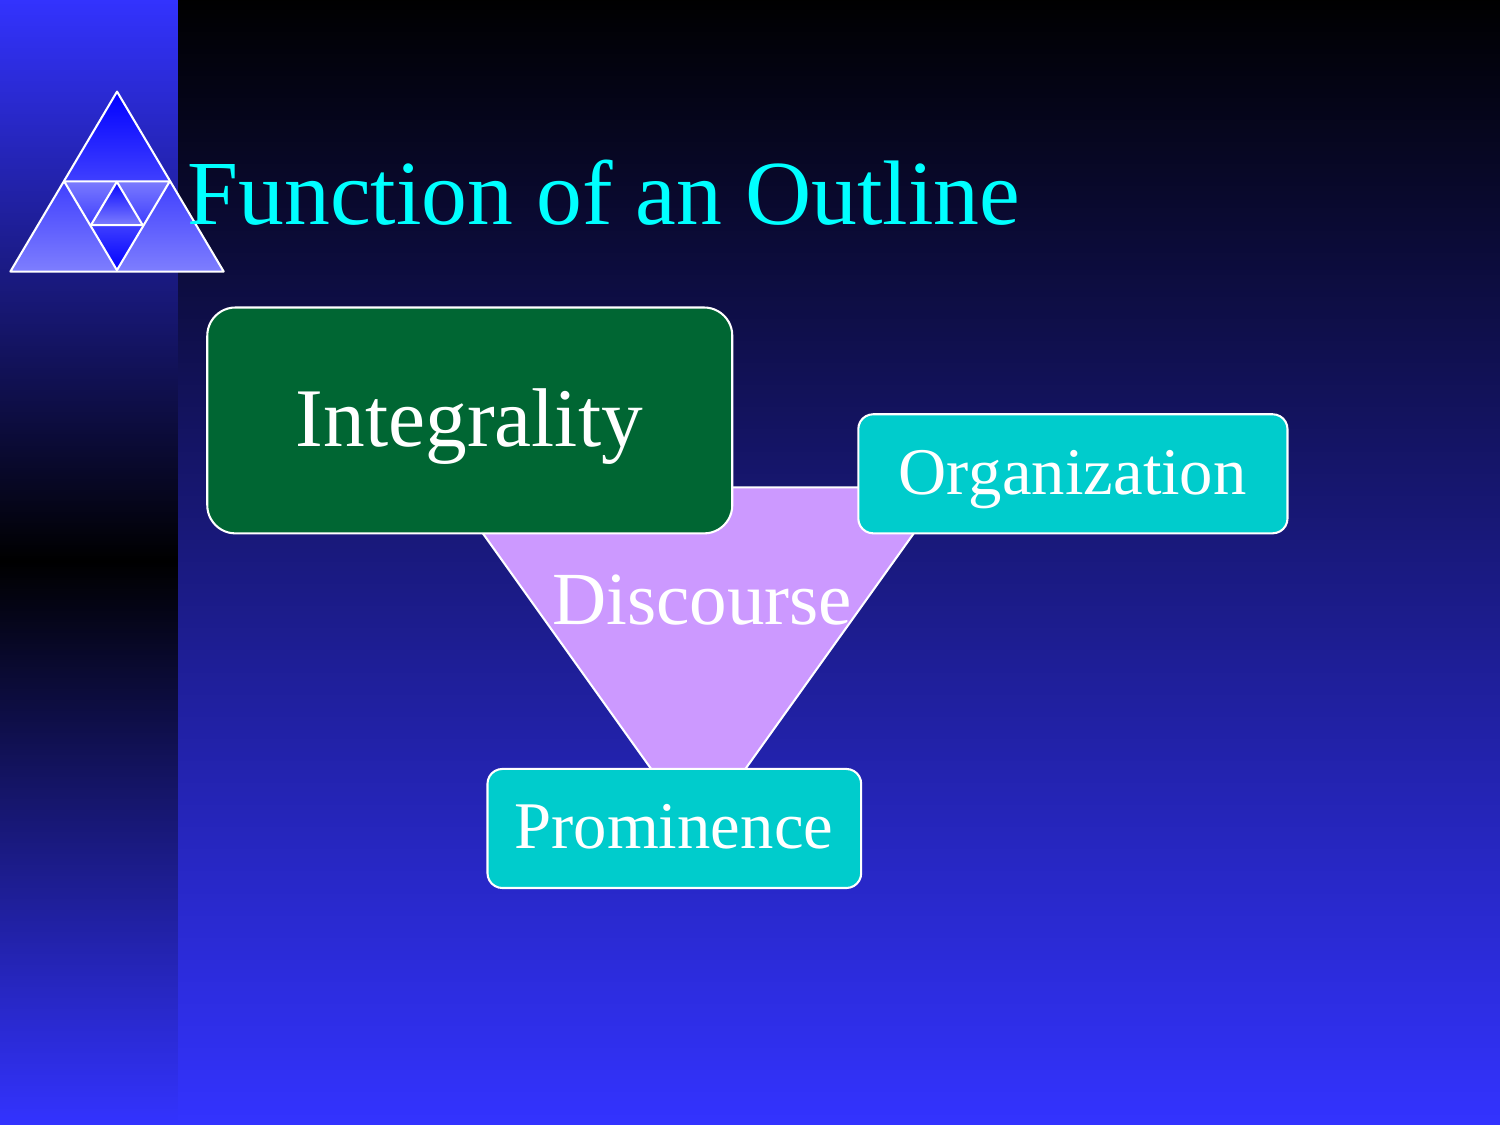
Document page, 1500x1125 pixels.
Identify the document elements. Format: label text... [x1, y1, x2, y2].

text_box Prominence [492, 773, 856, 883]
text_box [207, 307, 1288, 610]
text_box [487, 649, 862, 889]
text_box Organization [864, 419, 1282, 529]
text_box Discourse [537, 549, 913, 649]
title Function of an Outline [187, 99, 1463, 288]
text_box Integrality [216, 316, 724, 524]
